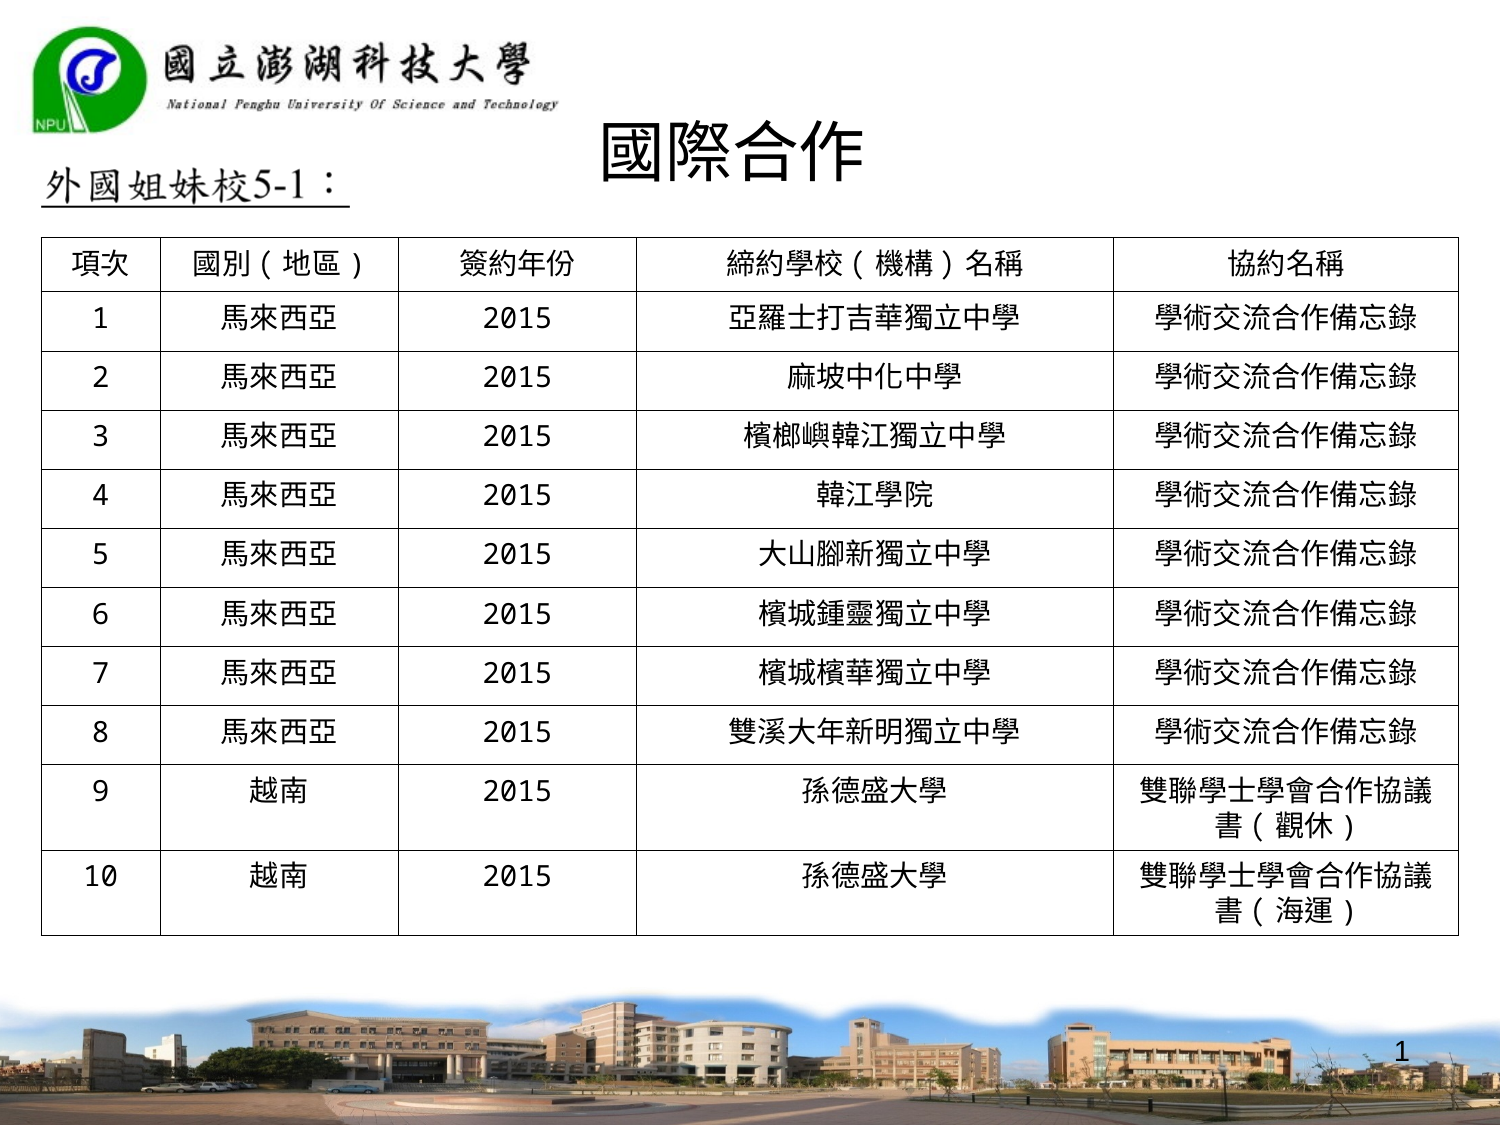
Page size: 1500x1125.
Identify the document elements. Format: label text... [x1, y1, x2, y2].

table_cell 馬來西亞 [161, 470, 398, 528]
table_cell 越南 [161, 851, 398, 935]
table_cell 9 [42, 765, 160, 850]
table_cell 韓江學院 [637, 470, 1113, 528]
picture [0, 0, 1500, 1125]
table_header 簽約年份 [399, 238, 636, 291]
table_cell 雙溪大年新明獨立中學 [637, 706, 1113, 764]
table_cell 雙聯學士學會合作協議書(海運) [1114, 851, 1458, 935]
table_cell 1 [42, 292, 160, 351]
table_cell 越南 [161, 765, 398, 850]
table_cell 學術交流合作備忘錄 [1114, 411, 1458, 469]
table_cell 雙聯學士學會合作協議書(觀休) [1114, 765, 1458, 850]
table_cell 孫德盛大學 [637, 851, 1113, 935]
table_cell 馬來西亞 [161, 647, 398, 705]
table_cell 2015 [399, 765, 636, 850]
table_header 項次 [42, 238, 160, 291]
table_cell 學術交流合作備忘錄 [1114, 470, 1458, 528]
table_cell 馬來西亞 [161, 588, 398, 646]
table_cell 8 [42, 706, 160, 764]
table_cell 檳城檳華獨立中學 [637, 647, 1113, 705]
table_cell 7 [42, 647, 160, 705]
table_cell 2015 [399, 588, 636, 646]
text_box <編號> [1074, 1024, 1426, 1103]
table_cell 檳城鍾靈獨立中學 [637, 588, 1113, 646]
table_cell 學術交流合作備忘錄 [1114, 352, 1458, 410]
table_cell 亞羅士打吉華獨立中學 [637, 292, 1113, 351]
table_header 締約學校(機構)名稱 [637, 238, 1113, 291]
table_cell 2 [42, 352, 160, 410]
table_cell 孫德盛大學 [637, 765, 1113, 850]
table_cell 4 [42, 470, 160, 528]
table_cell 10 [42, 851, 160, 935]
table_cell 2015 [399, 647, 636, 705]
table_cell 2015 [399, 411, 636, 469]
table_cell 學術交流合作備忘錄 [1114, 647, 1458, 705]
table_cell 馬來西亞 [161, 411, 398, 469]
table_cell 學術交流合作備忘錄 [1114, 588, 1458, 646]
table_cell 馬來西亞 [161, 706, 398, 764]
table_cell 5 [42, 529, 160, 587]
table_cell 2015 [399, 706, 636, 764]
table_cell 檳榔嶼韓江獨立中學 [637, 411, 1113, 469]
table_header 協約名稱 [1114, 238, 1458, 291]
table_cell 麻坡中化中學 [637, 352, 1113, 410]
table_header 國別(地區) [161, 238, 398, 291]
table_cell 馬來西亞 [161, 529, 398, 587]
table_cell 馬來西亞 [161, 352, 398, 410]
table_cell 大山腳新獨立中學 [637, 529, 1113, 587]
table_cell 6 [42, 588, 160, 646]
table_cell 2015 [399, 470, 636, 528]
text_box 國際合作 [383, 101, 1081, 198]
table_cell 2015 [399, 851, 636, 935]
table_cell 學術交流合作備忘錄 [1114, 706, 1458, 764]
table_cell 2015 [399, 529, 636, 587]
table_cell 3 [42, 411, 160, 469]
table_cell 2015 [399, 292, 636, 351]
table_cell 2015 [399, 352, 636, 410]
table_cell 學術交流合作備忘錄 [1114, 529, 1458, 587]
table_cell 馬來西亞 [161, 292, 398, 351]
table_cell 學術交流合作備忘錄 [1114, 292, 1458, 351]
